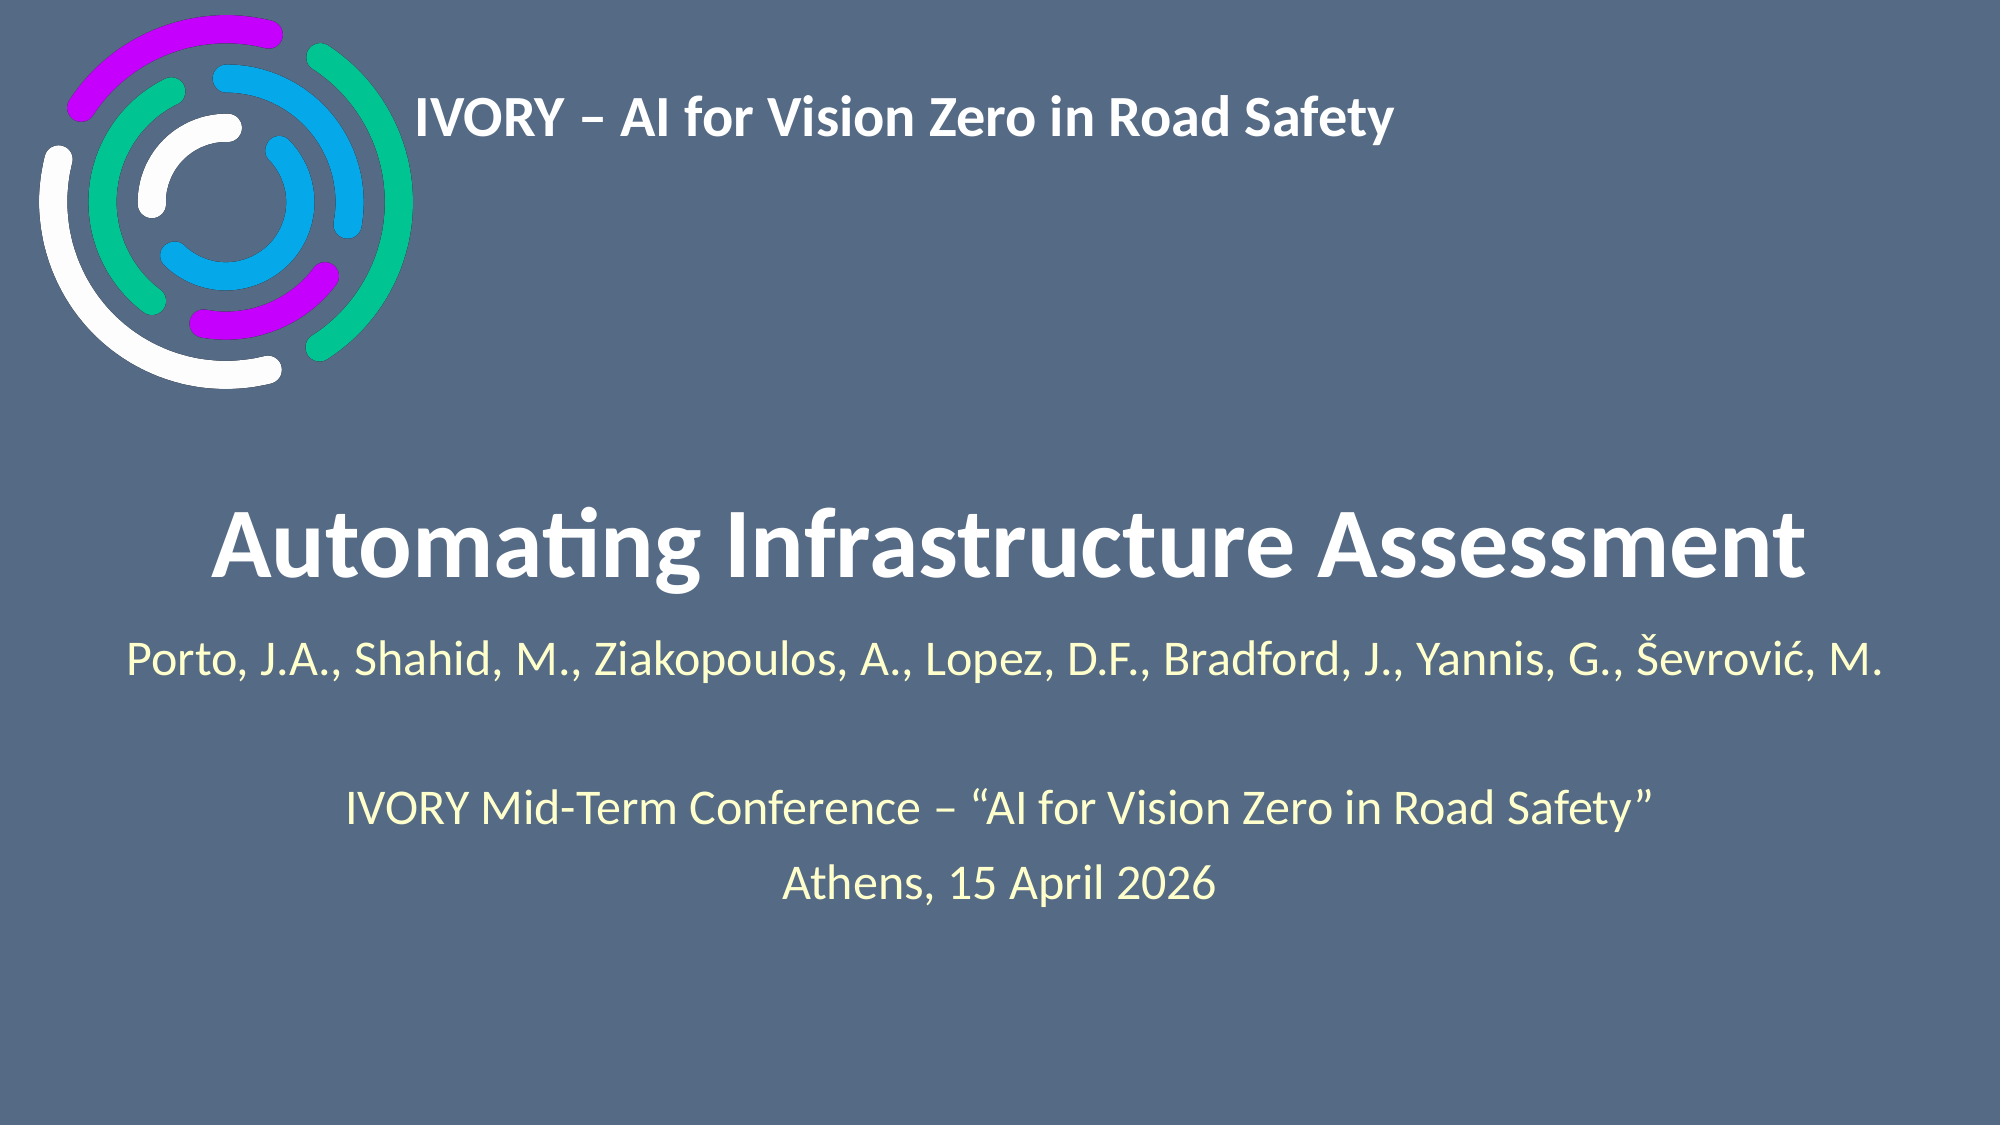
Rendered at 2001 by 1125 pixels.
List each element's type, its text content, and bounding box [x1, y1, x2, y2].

subtitle Porto, J.A., Shahid, M., Ziakopoulos, A., Lopez, D.F., Bradford, J., Yannis, G., Ševrović, M. IVORY Mid-Term Conference – “AI for Vision Zero in Road Safety” Athens, 15 April 2026 [66, 624, 1934, 999]
title Automating Infrastructure Assessment [68, 96, 1975, 607]
